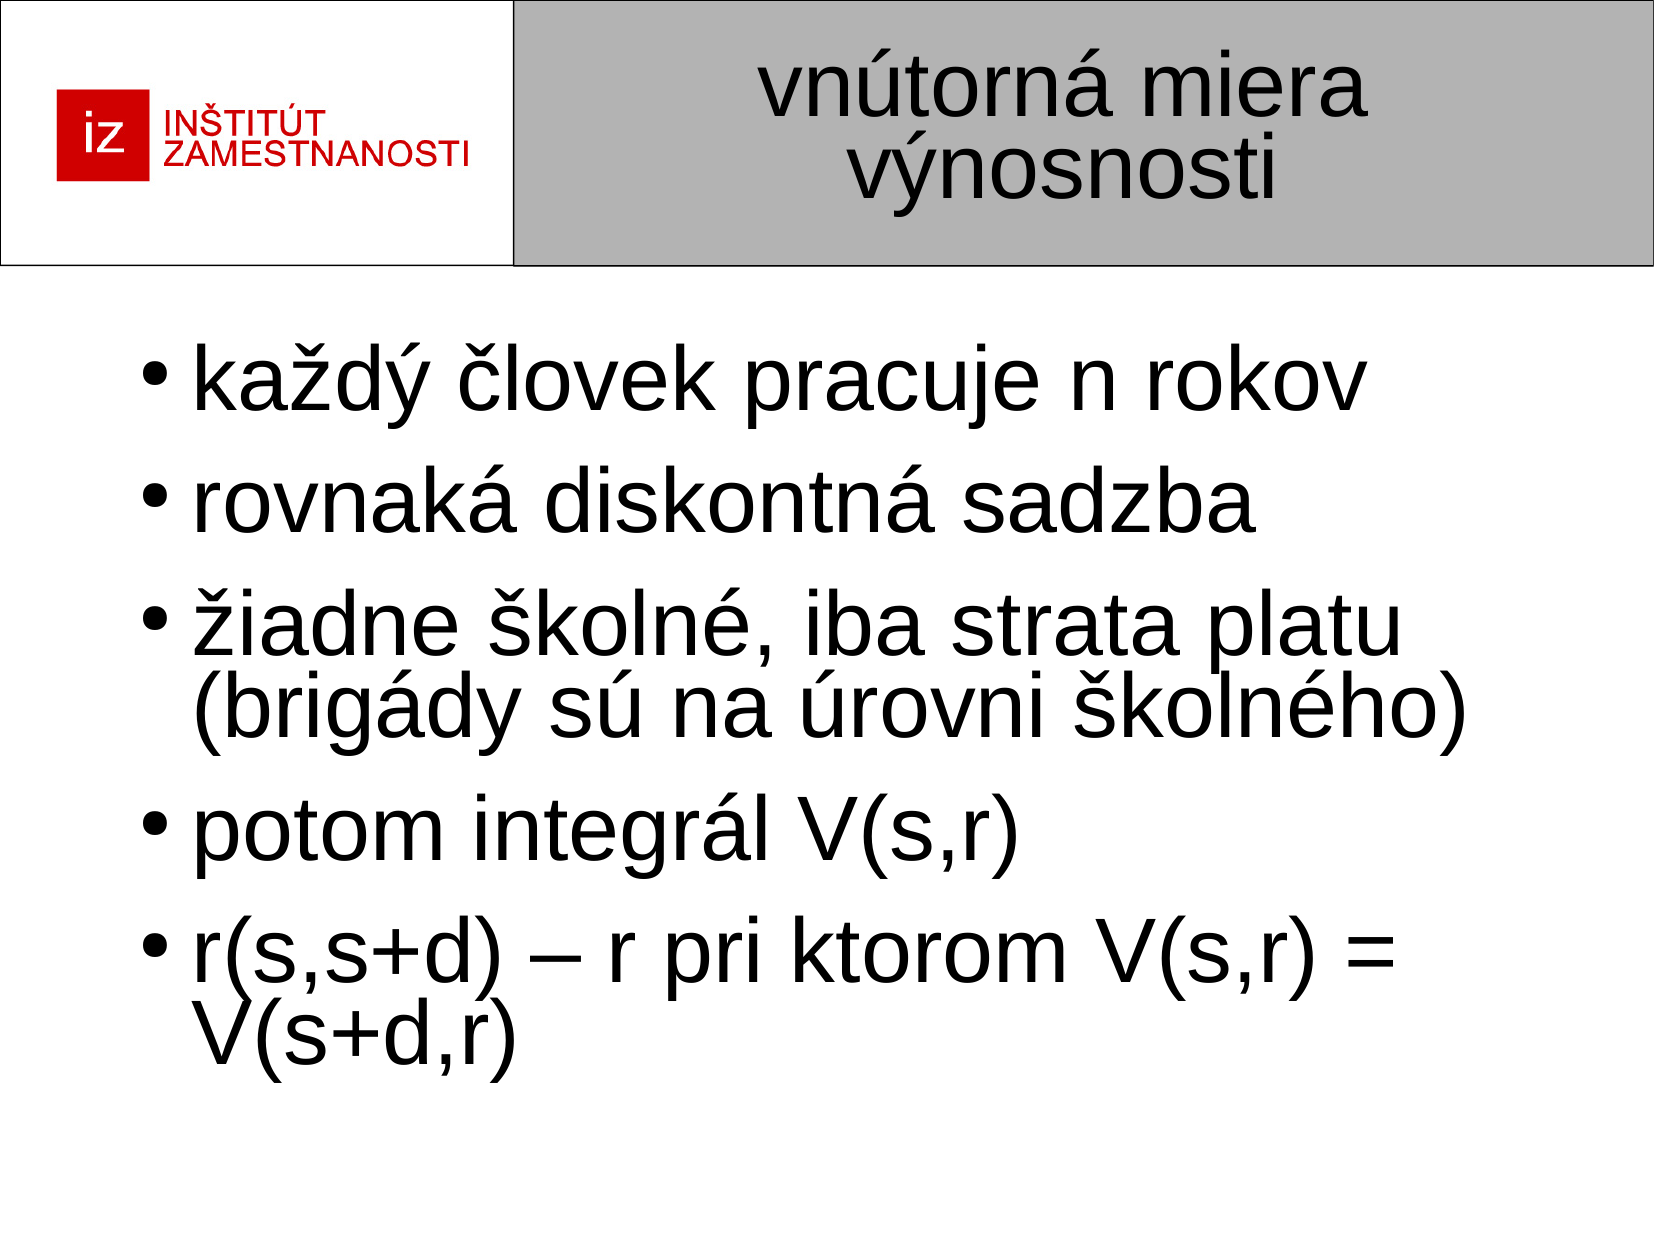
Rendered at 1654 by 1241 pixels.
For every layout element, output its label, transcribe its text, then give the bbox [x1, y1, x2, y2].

title vnútorná miera výnosnosti [561, 37, 1565, 229]
picture [5, 8, 512, 257]
list každý človek pracuje n rokov rovnaká diskontná sadzba žiadne školné, iba strata platu (brigády sú na úrovni školného) potom integrál V(s,r) r(s,s+d) – r pri ktorom V(s,r) = V(s+d,r) [121, 344, 1533, 1112]
